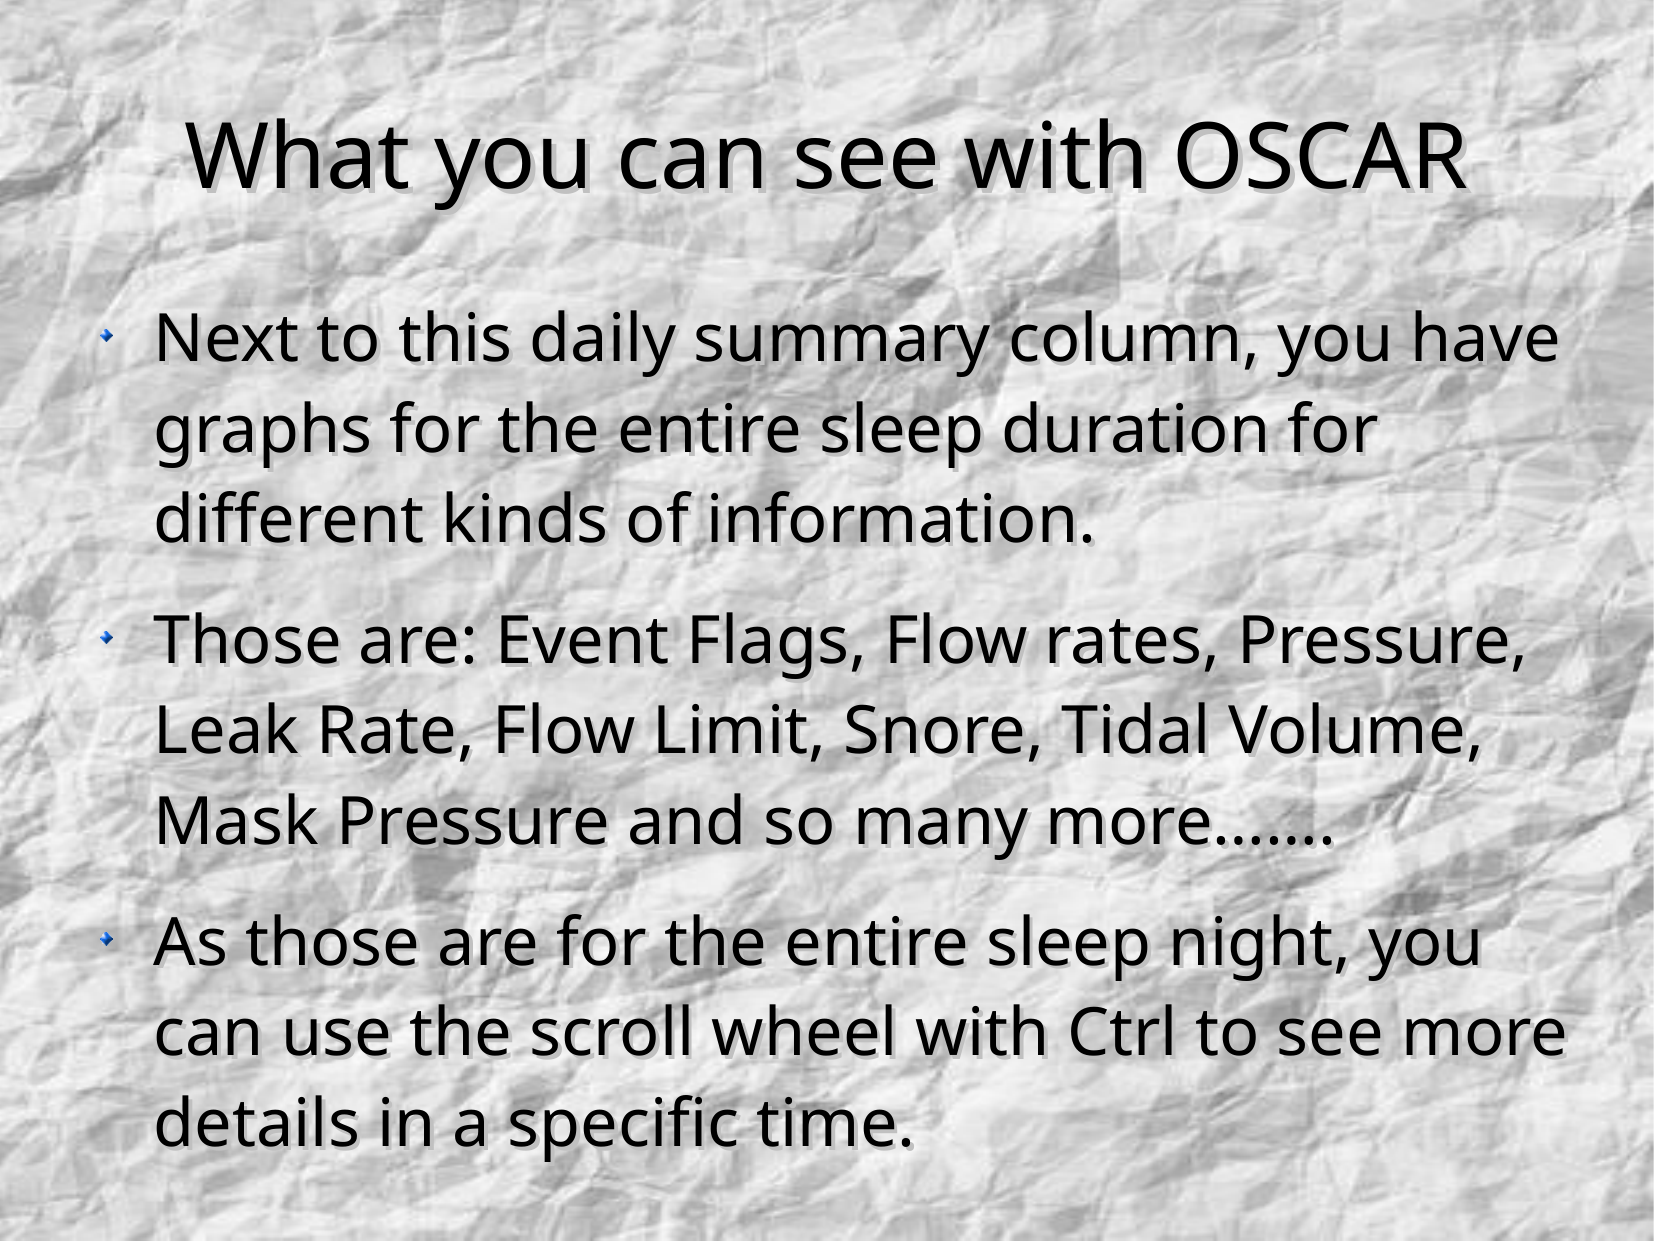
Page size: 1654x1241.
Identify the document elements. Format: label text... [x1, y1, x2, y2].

title What you can see with OSCAR [82, 49, 1571, 257]
picture [0, 0, 1654, 1241]
list Next to this daily summary column, you have graphs for the entire sleep duration for different kinds of information. Those are: Event Flags, Flow rates, Pressure, Leak Rate, Flow Limit, Snore, Tidal Volume, Mask Pressure and so many more……. As those are for the entire sleep night, you can use the scroll wheel with Ctrl to see more details in a specific time. [82, 290, 1571, 1182]
